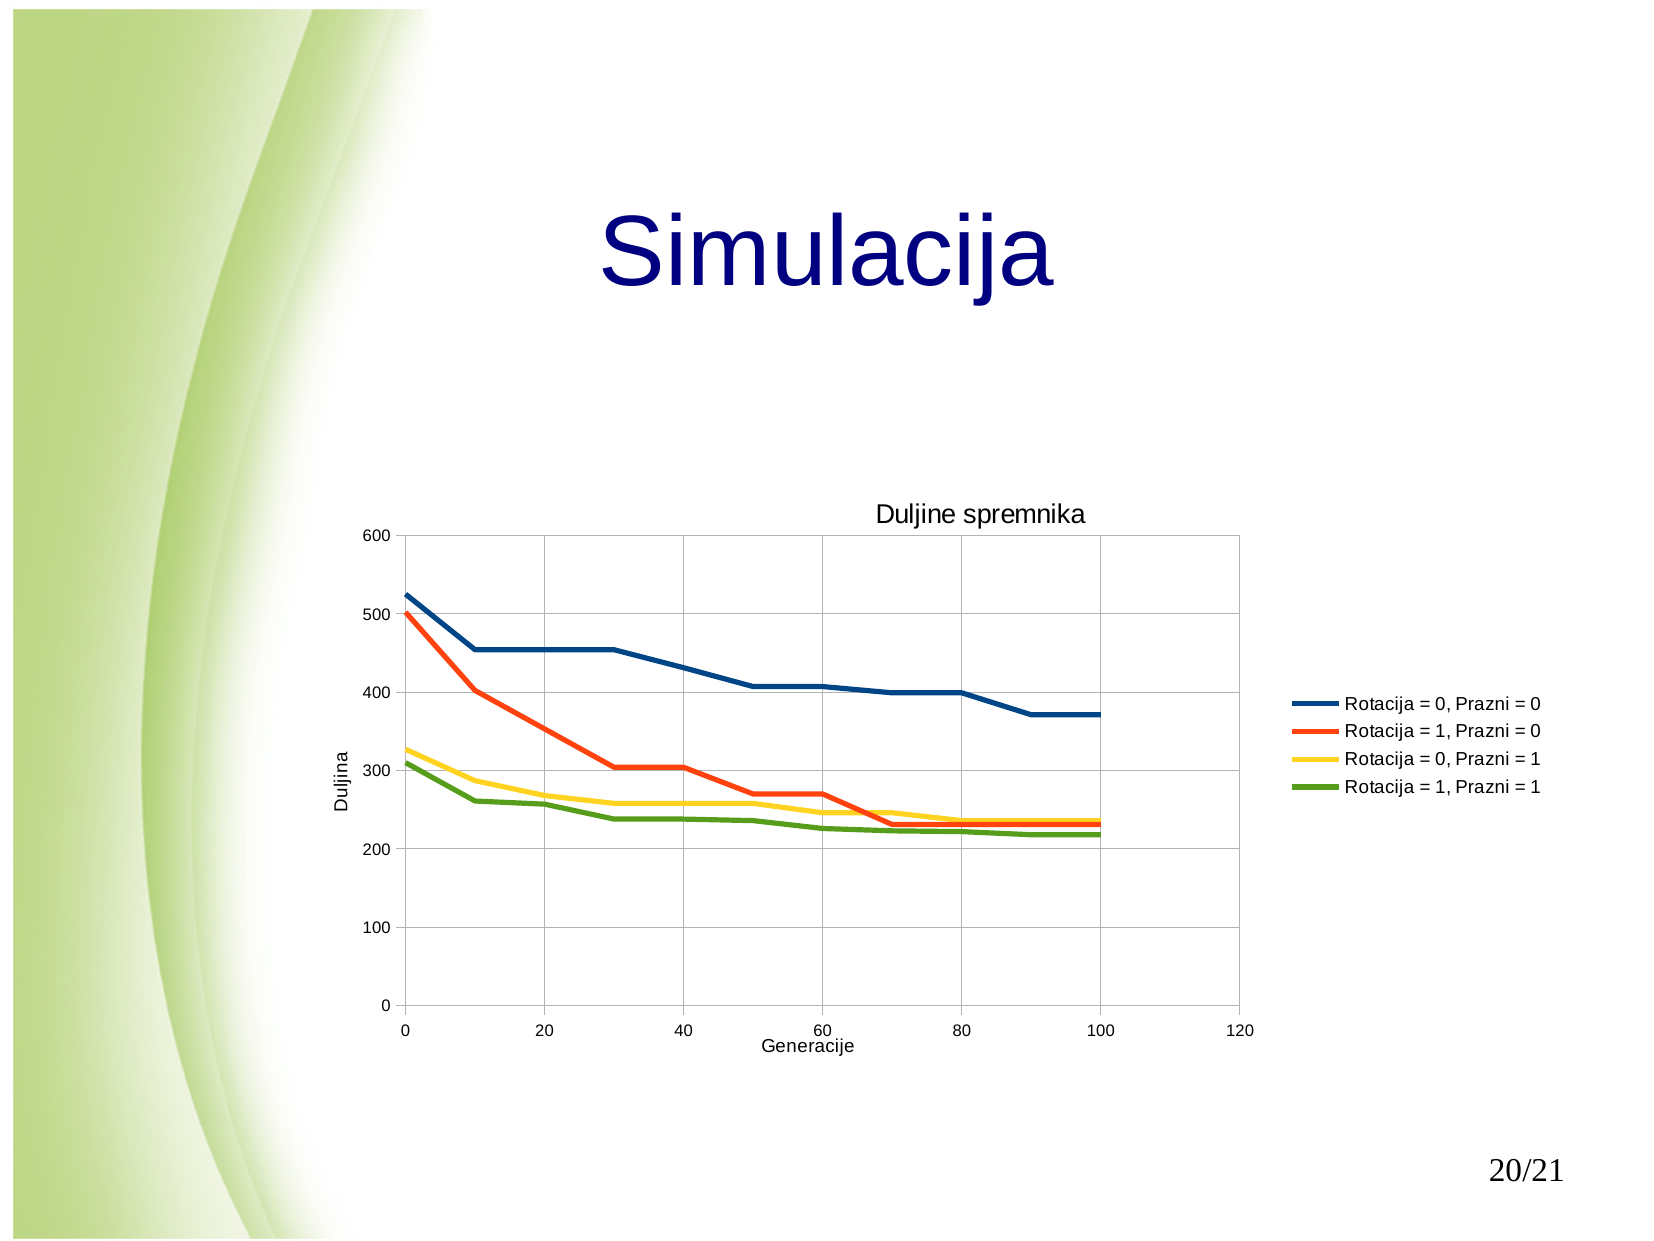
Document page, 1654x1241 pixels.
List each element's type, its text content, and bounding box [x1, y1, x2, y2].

title Simulacija [0, 147, 1654, 355]
picture [7, 3, 1654, 147]
picture [7, 355, 1654, 1241]
chart [324, 472, 1636, 1063]
